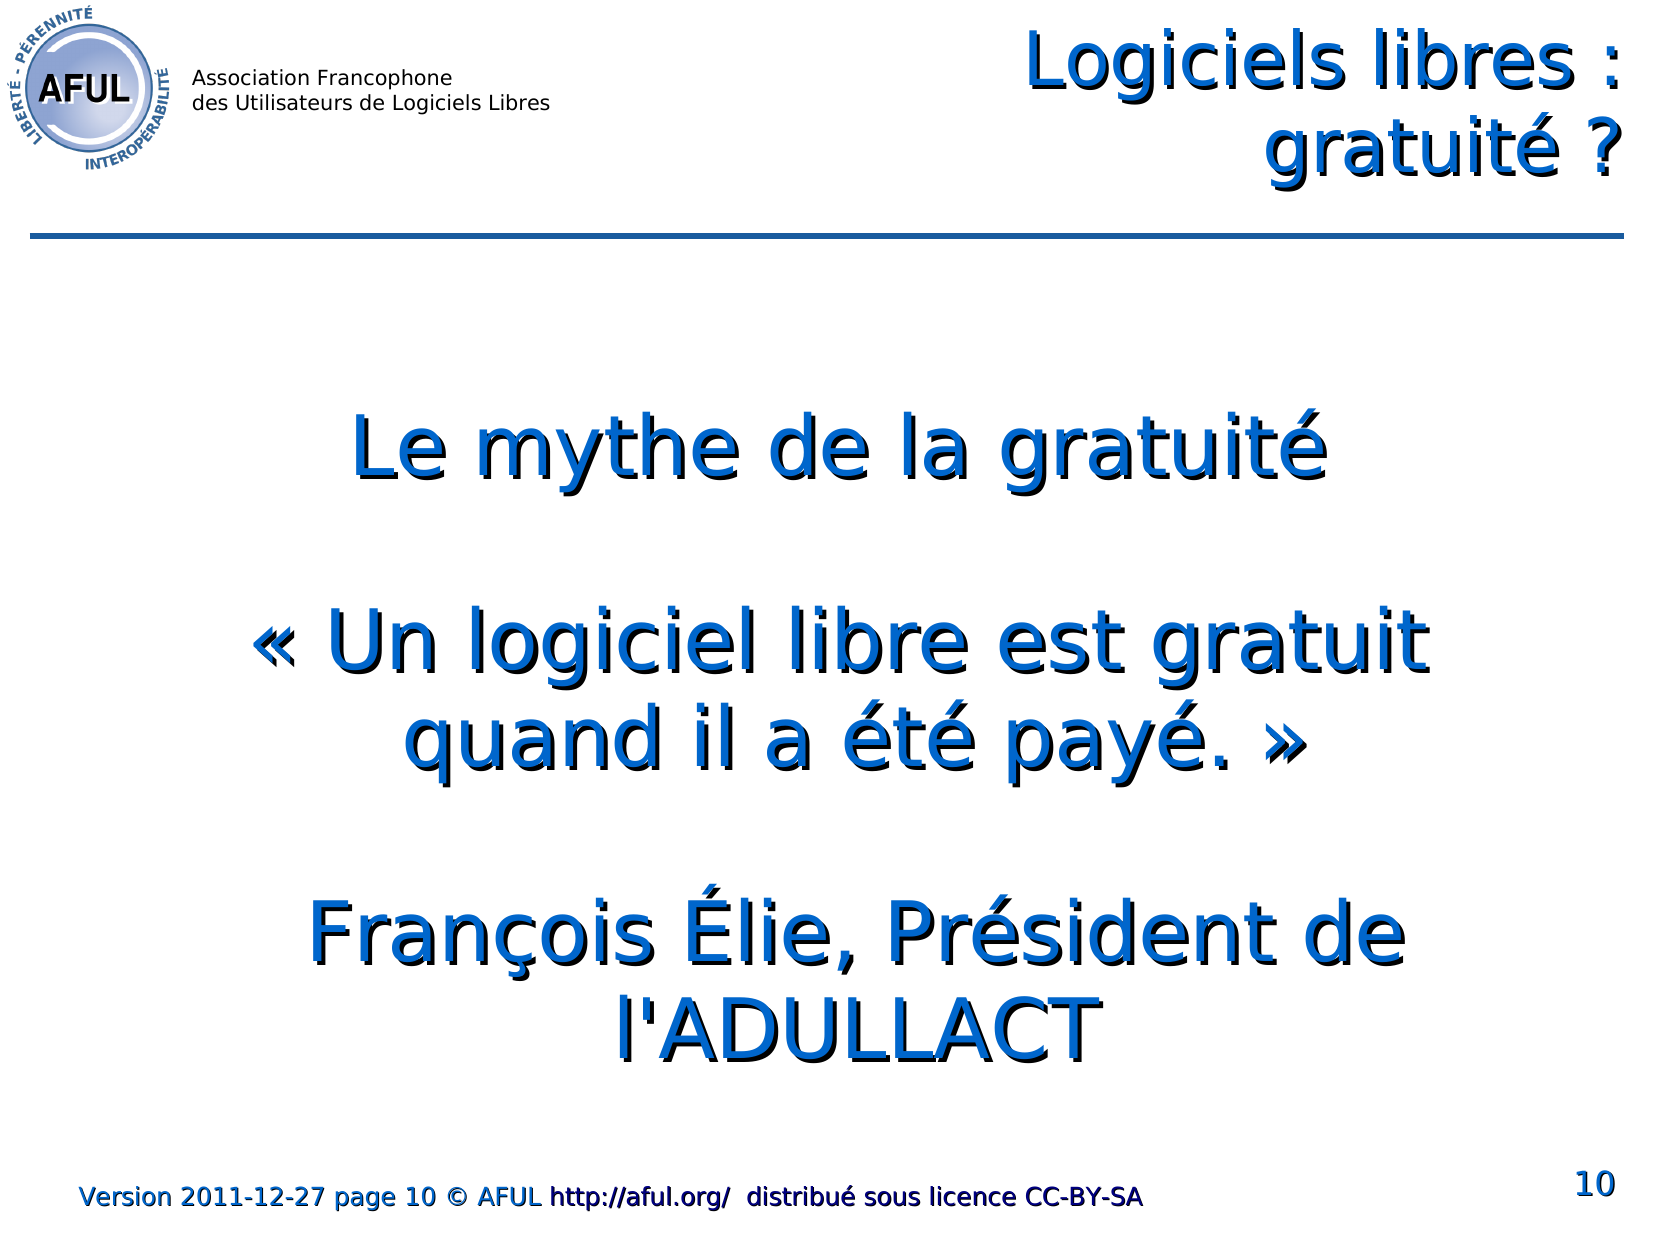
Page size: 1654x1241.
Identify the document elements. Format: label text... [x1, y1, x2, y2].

picture [0, 0, 178, 178]
title Logiciels libres : gratuité ? [501, 0, 1625, 207]
subtitle Le mythe de la gratuité « Un logiciel libre est gratuit quand il a été payé. » François Élie, Président de l'ADULLACT [47, 265, 1595, 1211]
